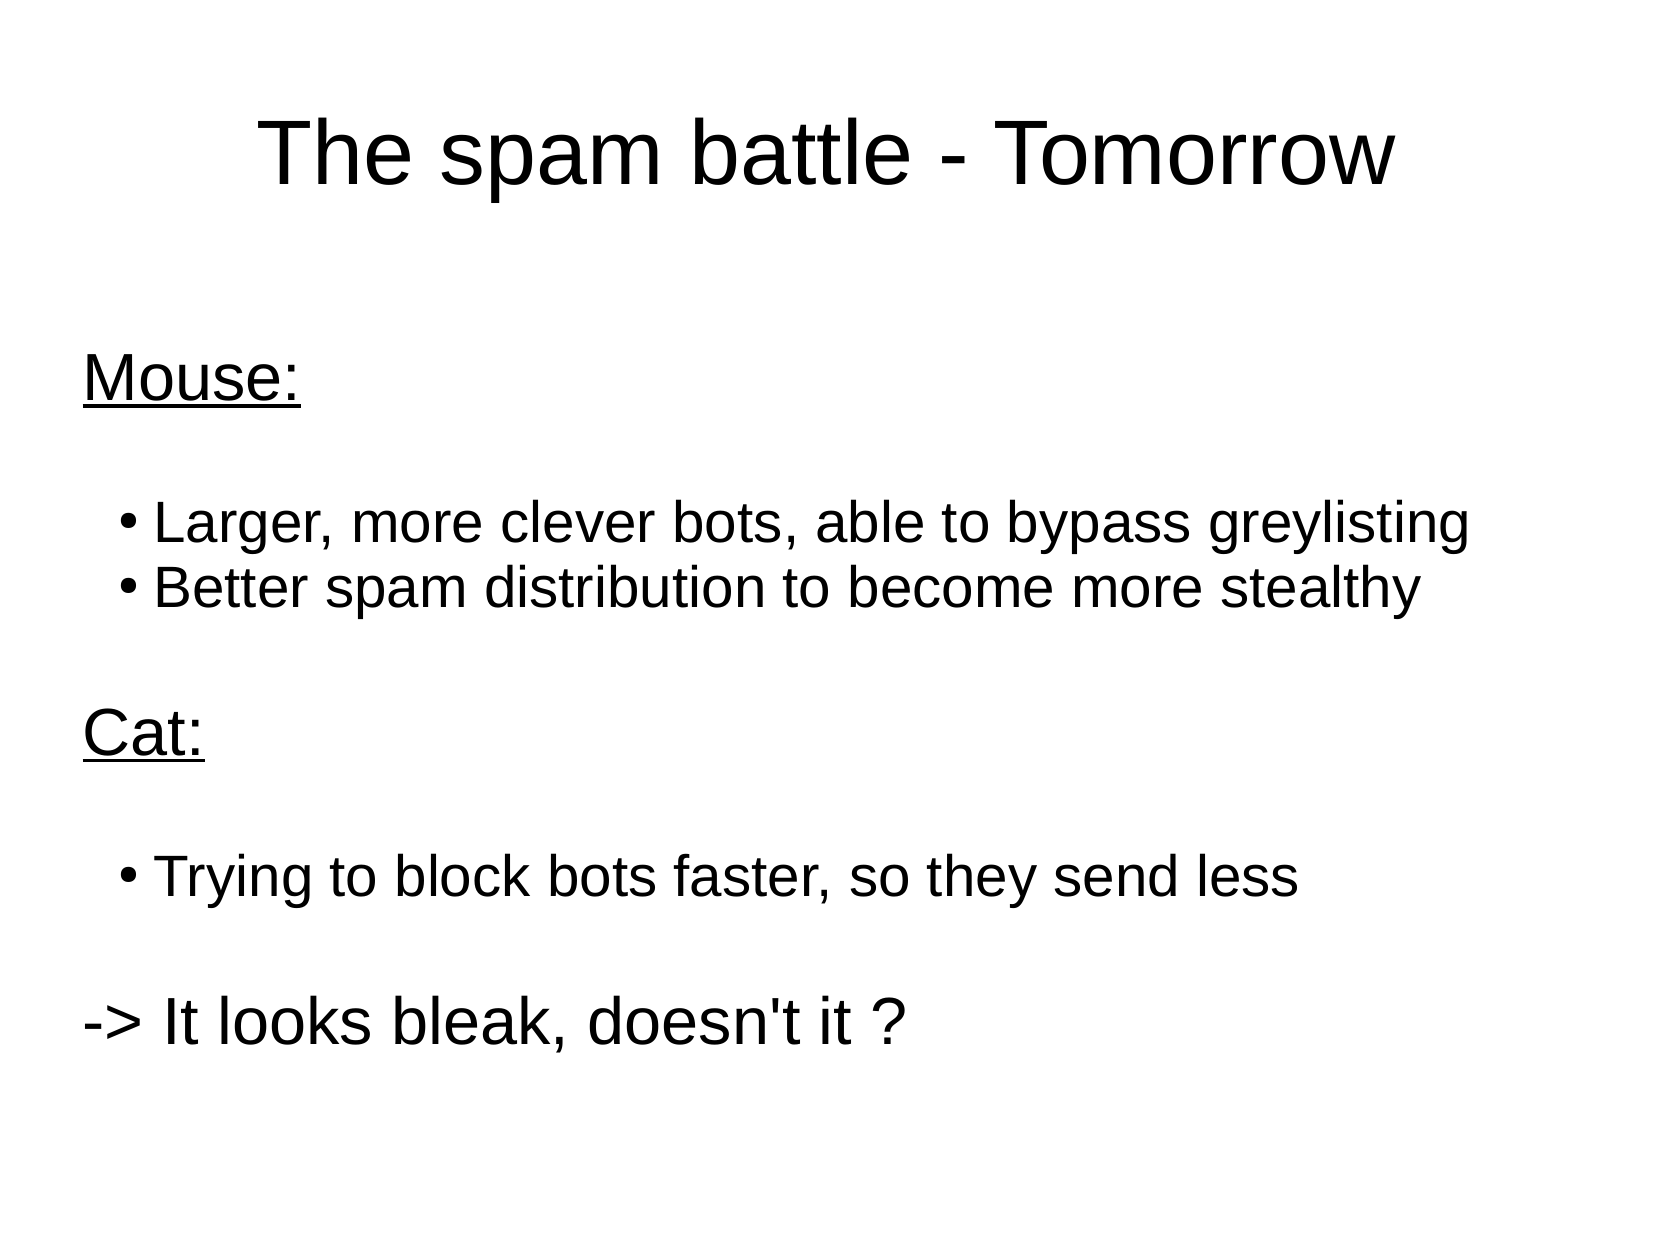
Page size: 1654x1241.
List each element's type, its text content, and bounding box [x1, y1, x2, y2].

title The spam battle - Tomorrow [82, 56, 1571, 250]
subtitle Mouse: Larger, more clever bots, able to bypass greylisting Better spam distribution to become more stealthy Cat: Trying to block bots faster, so they send less -> It looks bleak, doesn't it ? [82, 297, 1571, 1102]
